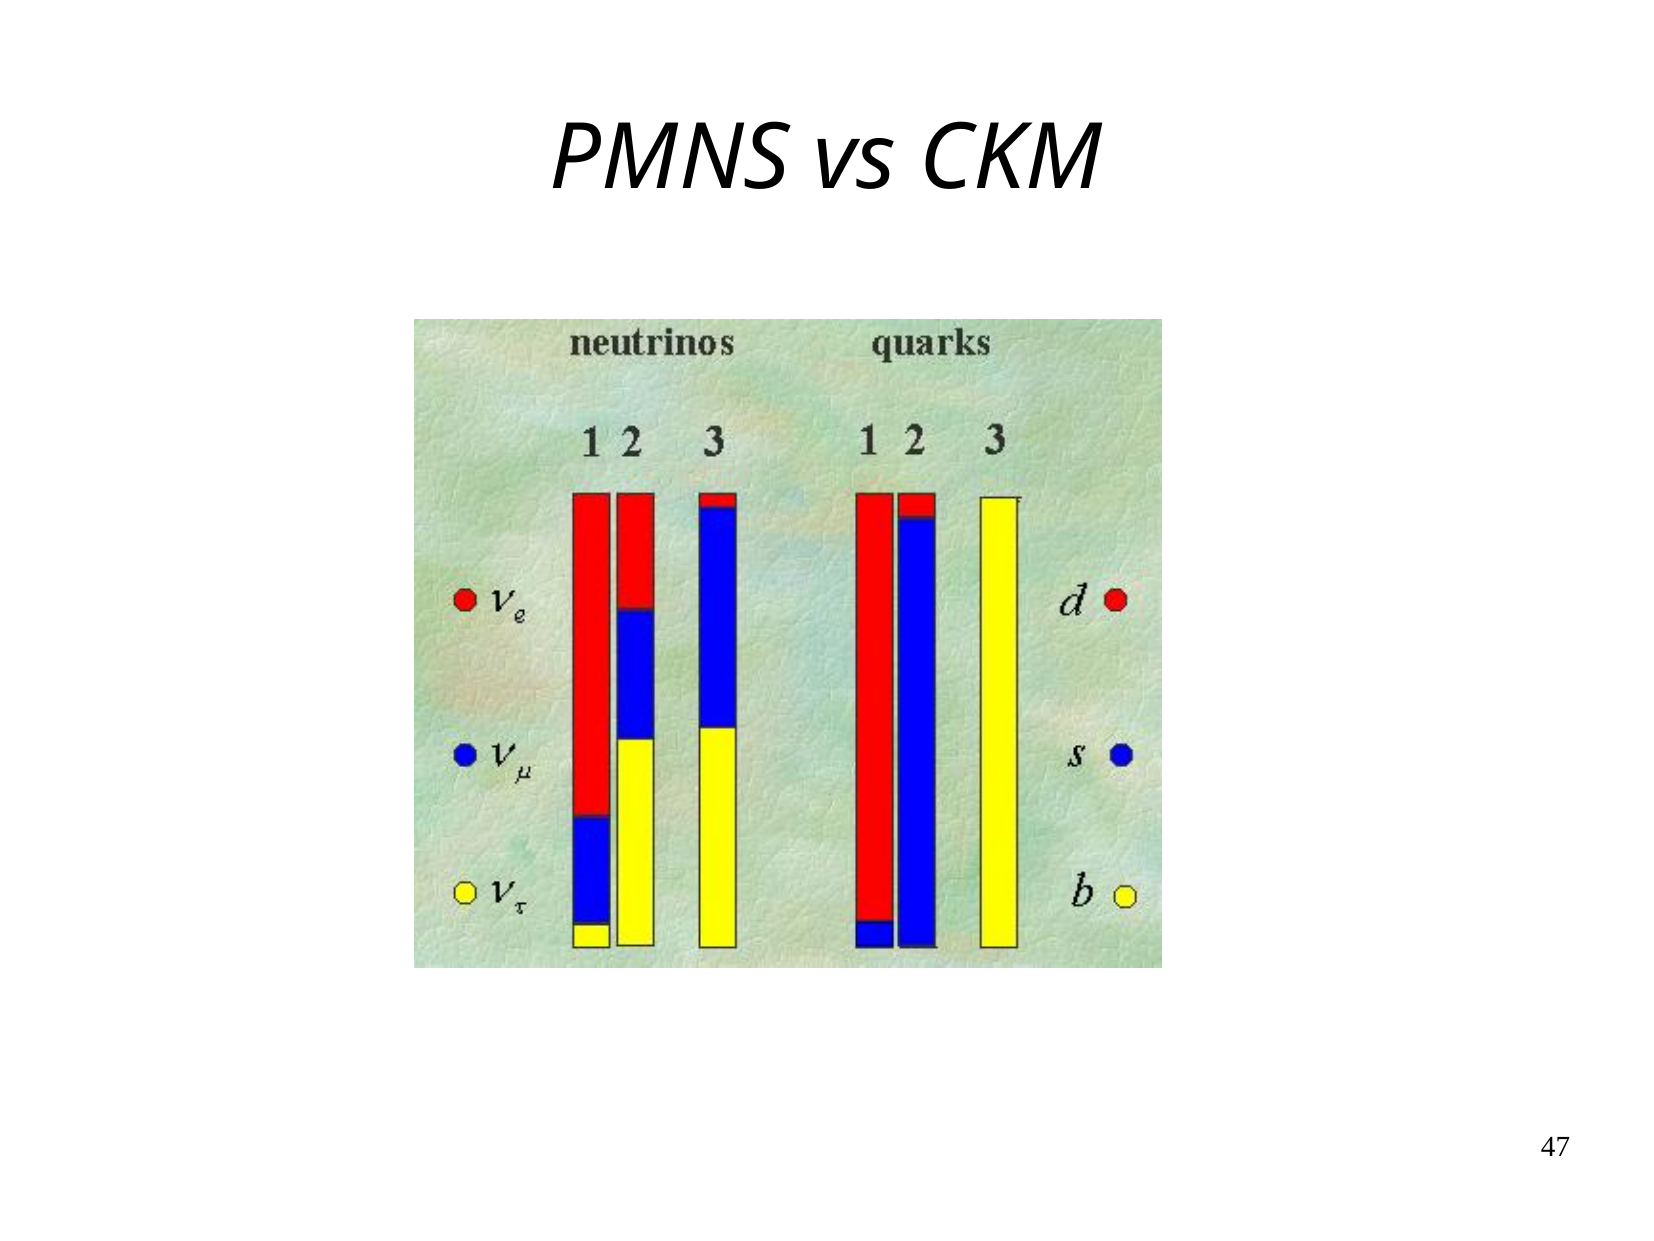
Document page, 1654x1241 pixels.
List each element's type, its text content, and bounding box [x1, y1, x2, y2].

picture [414, 319, 1162, 968]
title PMNS vs CKM [82, 56, 1571, 250]
